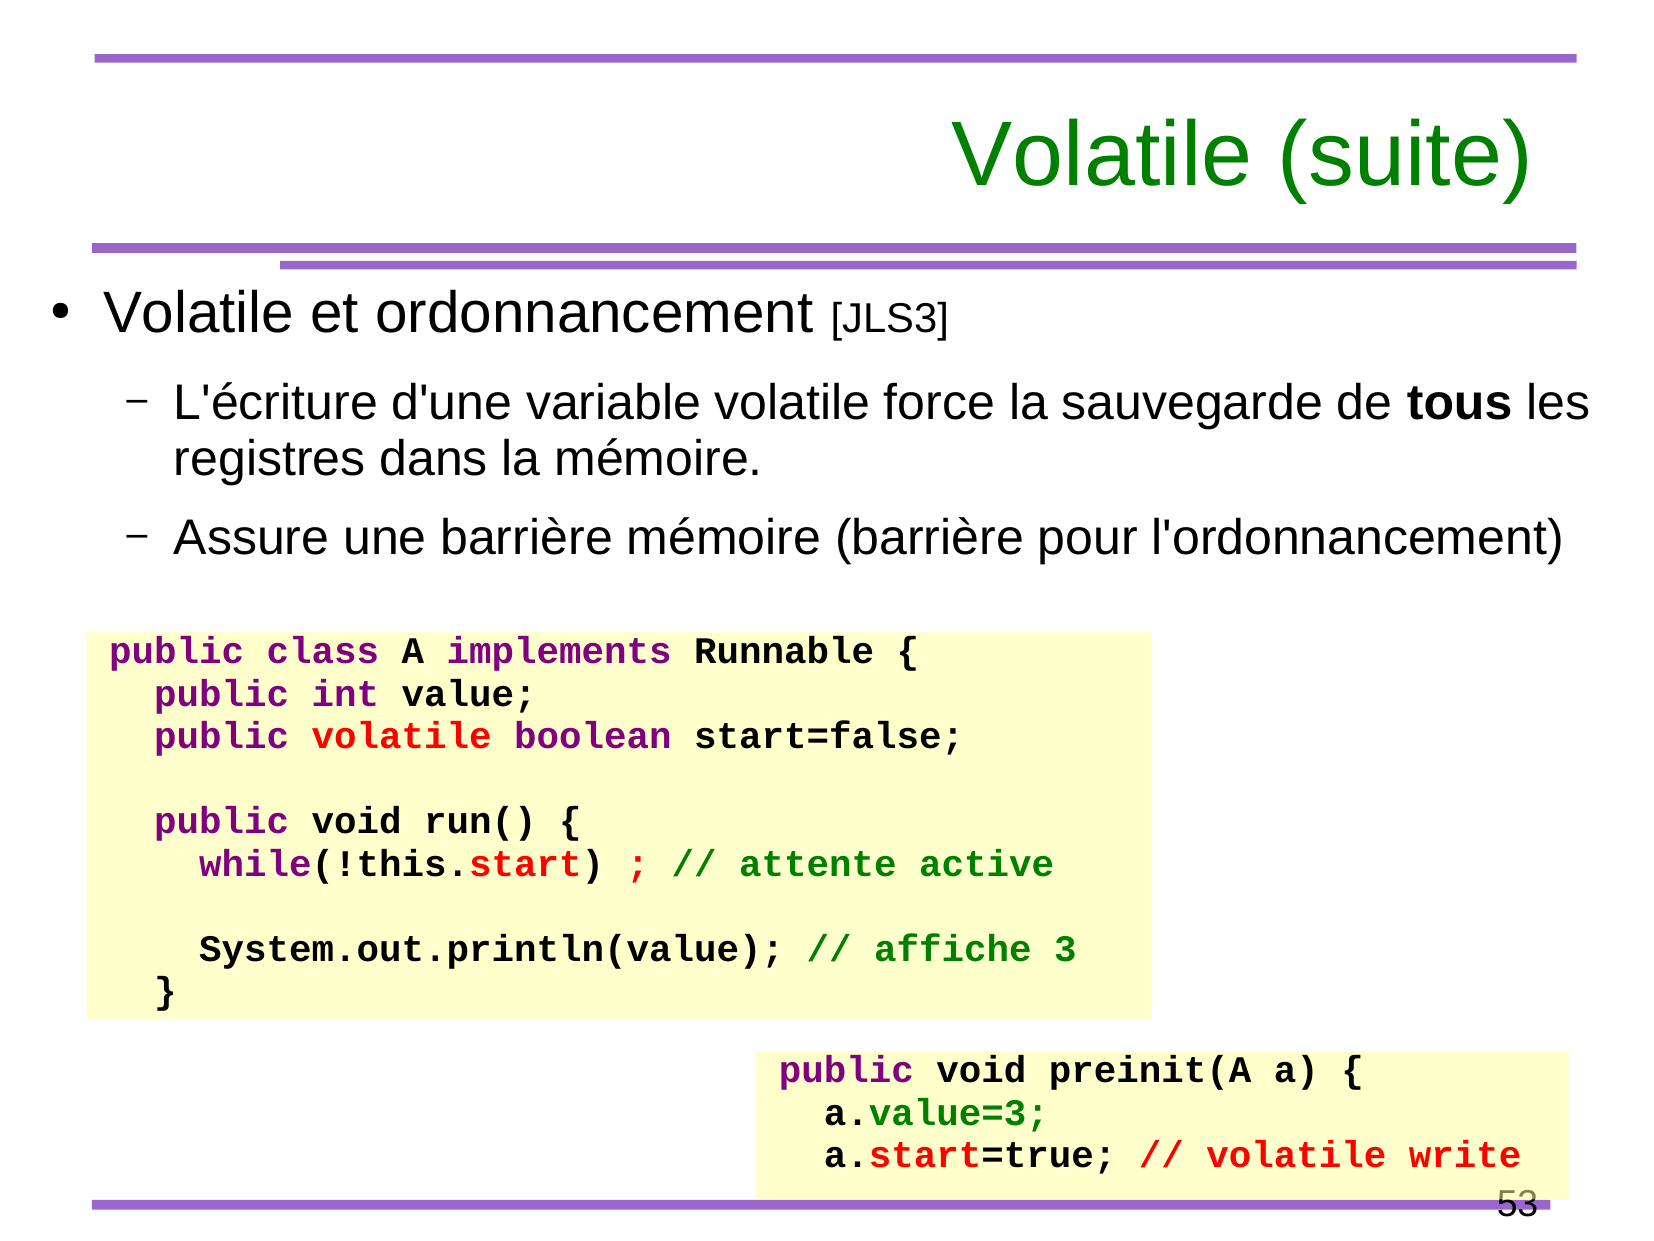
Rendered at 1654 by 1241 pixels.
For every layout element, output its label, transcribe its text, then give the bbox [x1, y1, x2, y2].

text_box public void preinit(A a) { a.value=3; a.start=true; // volatile write [756, 1051, 1569, 1200]
title Volatile (suite) [121, 49, 1534, 257]
text_box public class A implements Runnable { public int value; public volatile boolean start=false; public void run() { while(!this.start) ; // attente active System.out.println(value); // affiche 3 } } [86, 632, 1153, 1020]
list Volatile et ordonnancement [JLS3] L'écriture d'une variable volatile force la sauvegarde de tous les registres dans la mémoire. Assure une barrière mémoire (barrière pour l'ordonnancement) [32, 279, 1610, 566]
